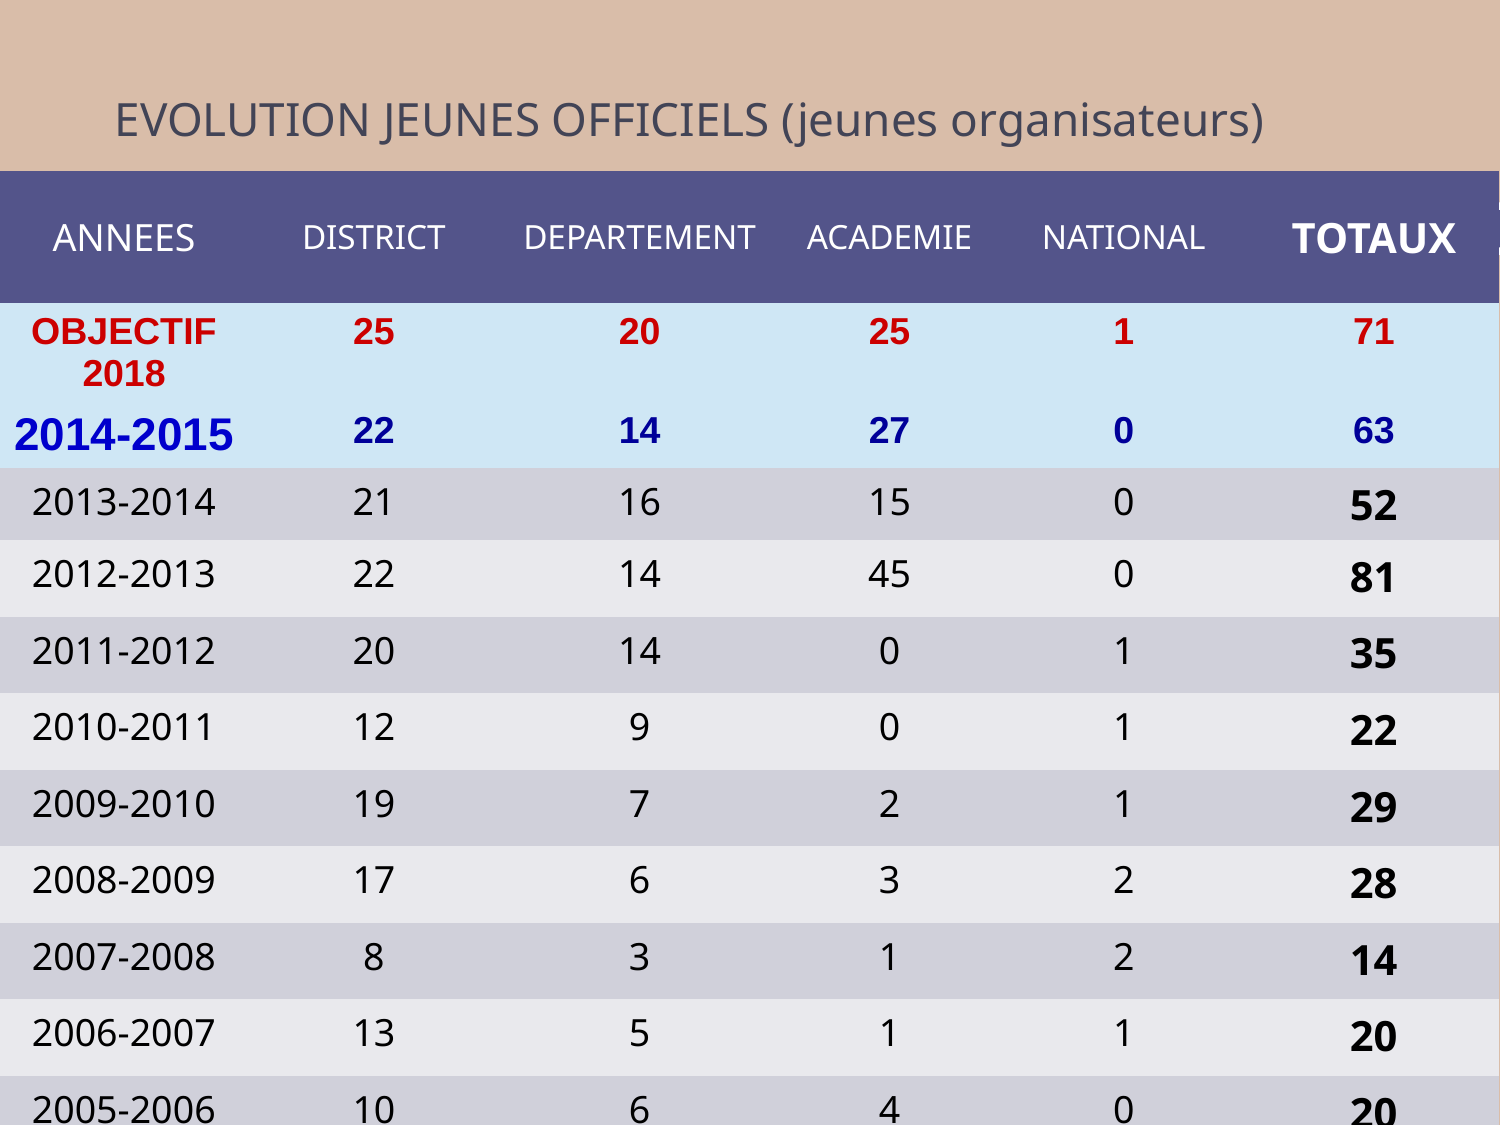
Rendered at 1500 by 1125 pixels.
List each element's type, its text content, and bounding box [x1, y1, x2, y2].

table_header NATIONAL [999, 171, 1249, 303]
table_cell 2 [780, 770, 999, 846]
table_cell 6 [499, 1076, 780, 1125]
table_cell 1 [999, 770, 1249, 846]
table_cell 71 [1249, 303, 1499, 402]
table_cell 63 [1249, 402, 1499, 468]
table_cell 8 [249, 923, 499, 999]
table_cell 1 [999, 693, 1249, 770]
table_cell 29 [1249, 770, 1499, 846]
table_cell 28 [1249, 846, 1499, 923]
table_cell 14 [499, 540, 780, 617]
table_cell 81 [1249, 540, 1499, 617]
table_cell 20 [499, 303, 780, 402]
table_cell 27 [780, 402, 999, 468]
table_cell 2007-2008 [0, 923, 249, 999]
table_cell 9 [499, 693, 780, 770]
table_cell 25 [249, 303, 499, 402]
table_cell 14 [499, 617, 780, 693]
table_cell 2012-2013 [0, 540, 249, 617]
table_cell 2009-2010 [0, 770, 249, 846]
table_cell 2 [999, 923, 1249, 999]
table_cell 2013-2014 [0, 468, 249, 540]
table_header TOTAUX [1249, 171, 1499, 303]
title EVOLUTION JEUNES OFFICIELS (jeunes organisateurs) [99, 37, 1438, 171]
table_cell 45 [780, 540, 999, 617]
table_cell 35 [1249, 617, 1499, 693]
table_cell 25 [780, 303, 999, 402]
table_cell 14 [499, 402, 780, 468]
table_header DEPARTEMENT [499, 171, 780, 303]
table_header ANNEES [0, 171, 249, 303]
table_header DISTRICT [249, 171, 499, 303]
table_cell 2008-2009 [0, 846, 249, 923]
table_cell 6 [499, 846, 780, 923]
table_cell 1 [780, 923, 999, 999]
table_cell 4 [780, 1076, 999, 1125]
table_cell 1 [780, 999, 999, 1076]
table_cell 19 [249, 770, 499, 846]
table_cell 3 [499, 923, 780, 999]
table_cell 0 [999, 468, 1249, 540]
table_cell 17 [249, 846, 499, 923]
table_cell 1 [999, 303, 1249, 402]
table_cell 2014-2015 [0, 402, 249, 468]
table_cell 0 [999, 1076, 1249, 1125]
table_cell 10 [249, 1076, 499, 1125]
table_cell 20 [1249, 999, 1499, 1076]
table_cell 1 [999, 999, 1249, 1076]
table_cell 15 [780, 468, 999, 540]
table_cell 7 [499, 770, 780, 846]
table_cell 12 [249, 693, 499, 770]
table_cell 2011-2012 [0, 617, 249, 693]
table_cell 0 [999, 540, 1249, 617]
table_cell 14 [1249, 923, 1499, 999]
table_cell 2 [999, 846, 1249, 923]
table_cell 0 [780, 617, 999, 693]
table_cell 5 [499, 999, 780, 1076]
table_cell 21 [249, 468, 499, 540]
table_header ACADEMIE [780, 171, 999, 303]
table_cell 20 [1249, 1076, 1499, 1125]
table_cell OBJECTIF 2018 [0, 303, 249, 402]
table_cell 13 [249, 999, 499, 1076]
table_cell 3 [780, 846, 999, 923]
table_cell 20 [249, 617, 499, 693]
table_cell 0 [999, 402, 1249, 468]
table_cell 2005-2006 [0, 1076, 249, 1125]
table_cell 2006-2007 [0, 999, 249, 1076]
table_cell 16 [499, 468, 780, 540]
table_cell 22 [249, 540, 499, 617]
table_cell 22 [1249, 693, 1499, 770]
table_cell 2010-2011 [0, 693, 249, 770]
table_cell 52 [1249, 468, 1499, 540]
table_cell 20 [1381, 1103, 1389, 1123]
table_cell 1 [999, 617, 1249, 693]
table_cell 0 [780, 693, 999, 770]
table_cell 22 [249, 402, 499, 468]
